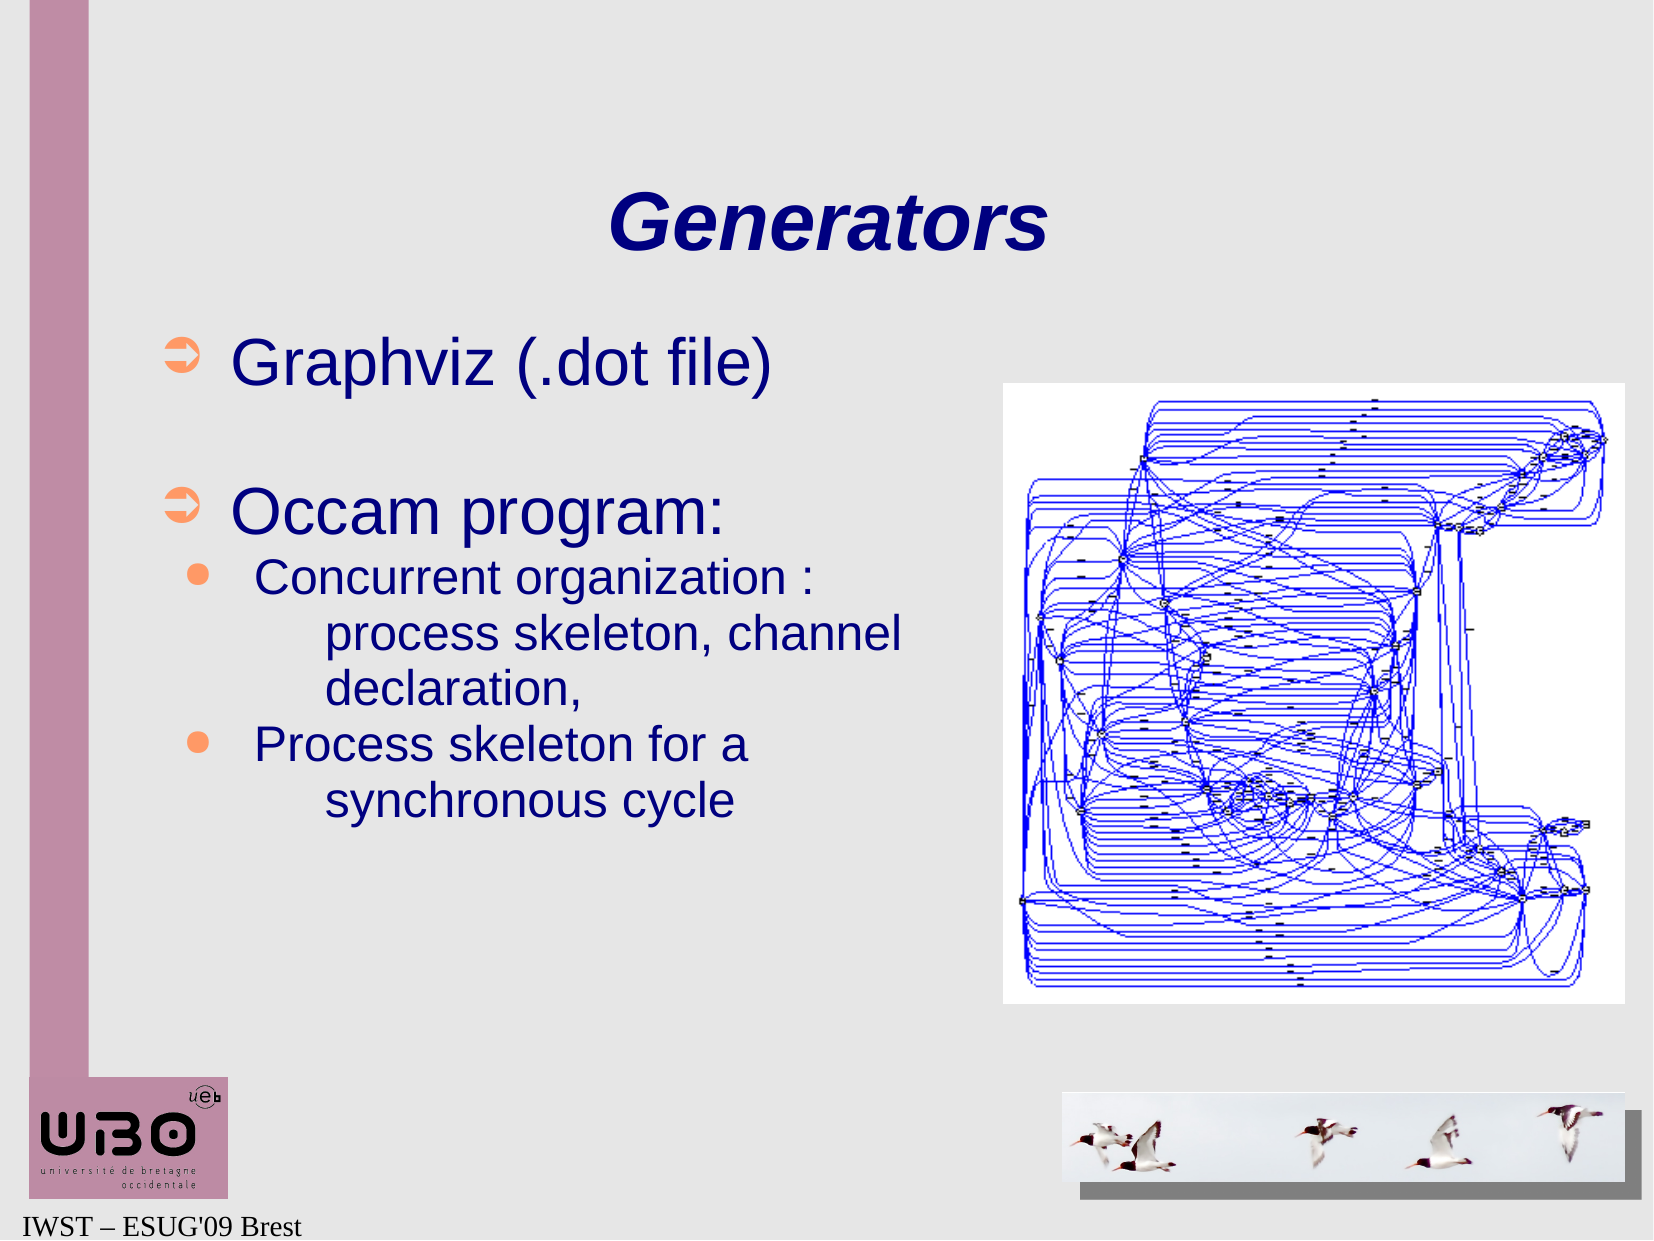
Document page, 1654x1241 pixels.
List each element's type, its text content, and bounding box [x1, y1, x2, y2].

title Generators [123, 125, 1536, 318]
list Graphviz (.dot file) Occam program: Concurrent organization : process skeleton, channel declaration, Process skeleton for a synchronous cycle [147, 324, 1004, 1061]
picture [1062, 1092, 1625, 1182]
picture [1003, 383, 1625, 1004]
picture [29, 1077, 228, 1199]
